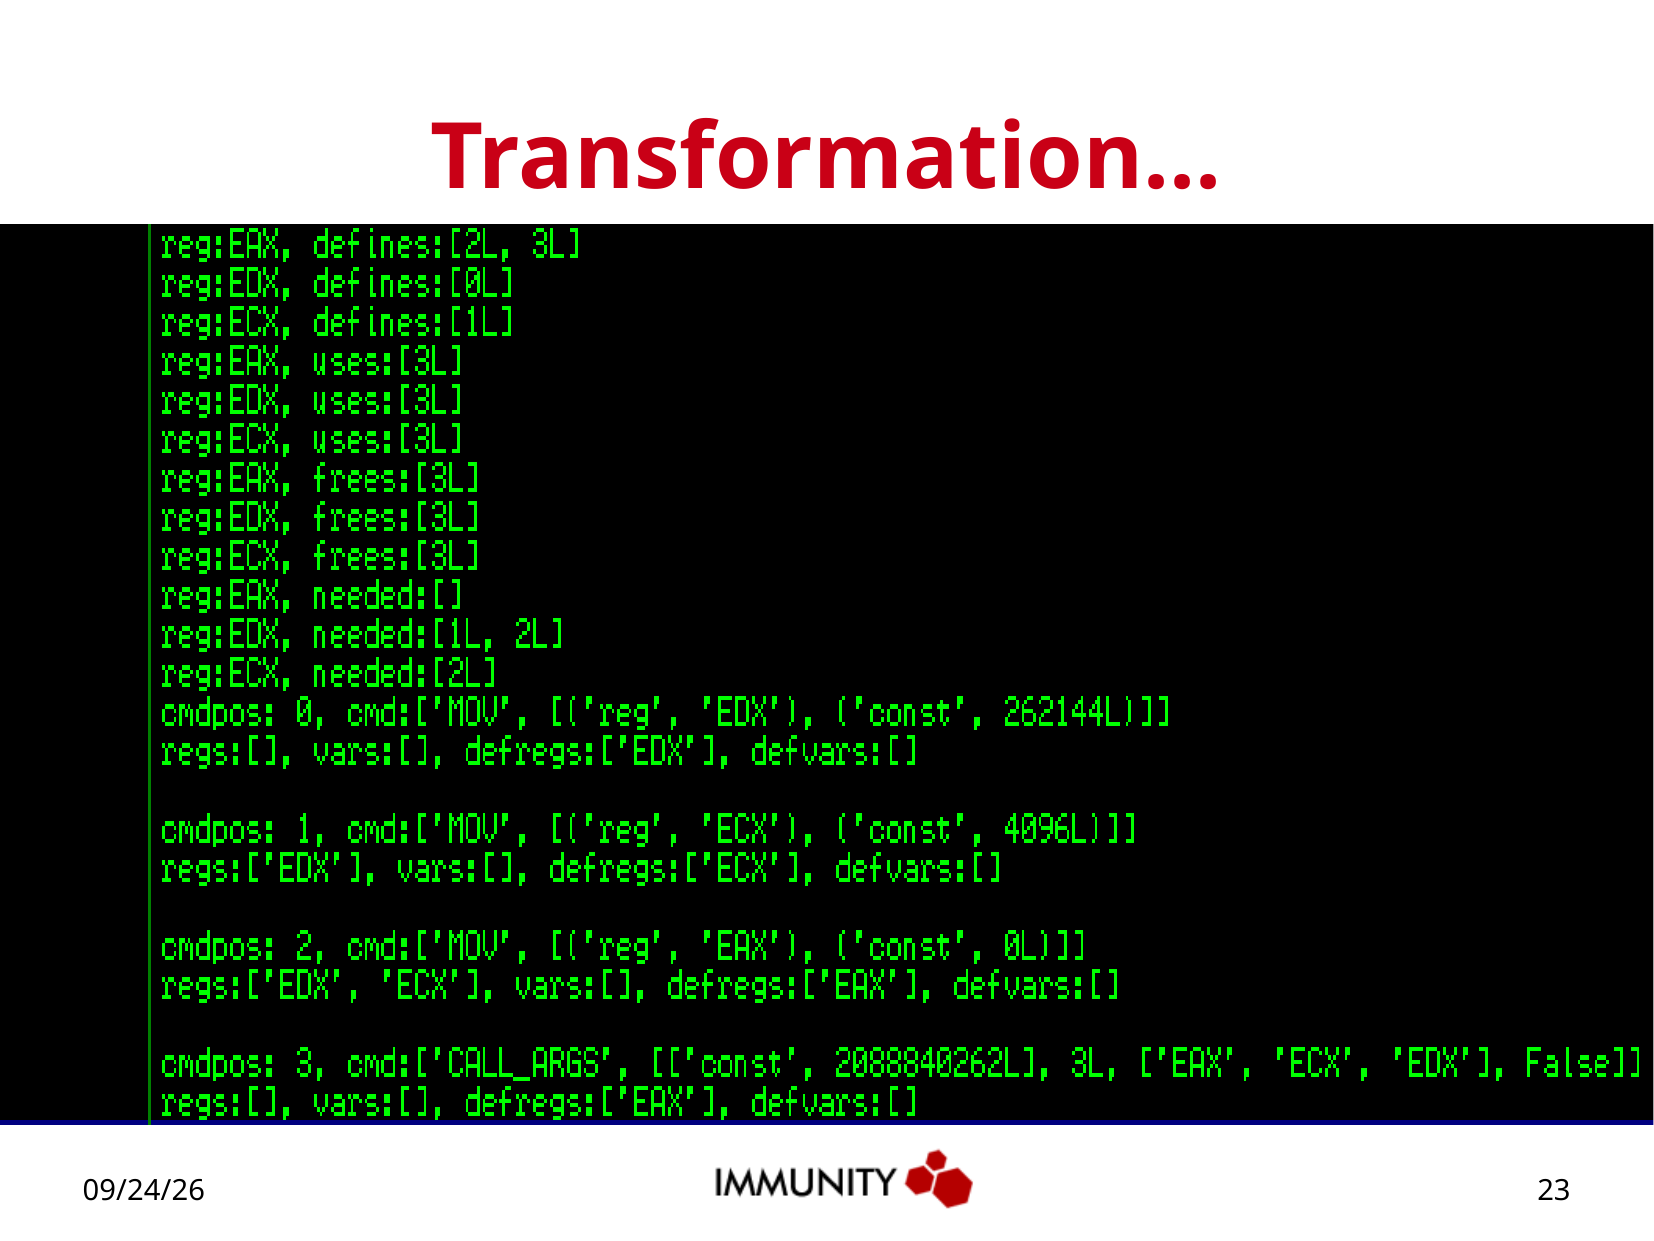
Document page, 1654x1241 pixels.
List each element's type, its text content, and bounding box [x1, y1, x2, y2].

picture [694, 1130, 984, 1235]
picture [0, 224, 1654, 1126]
title Transformation... [82, 56, 1571, 224]
